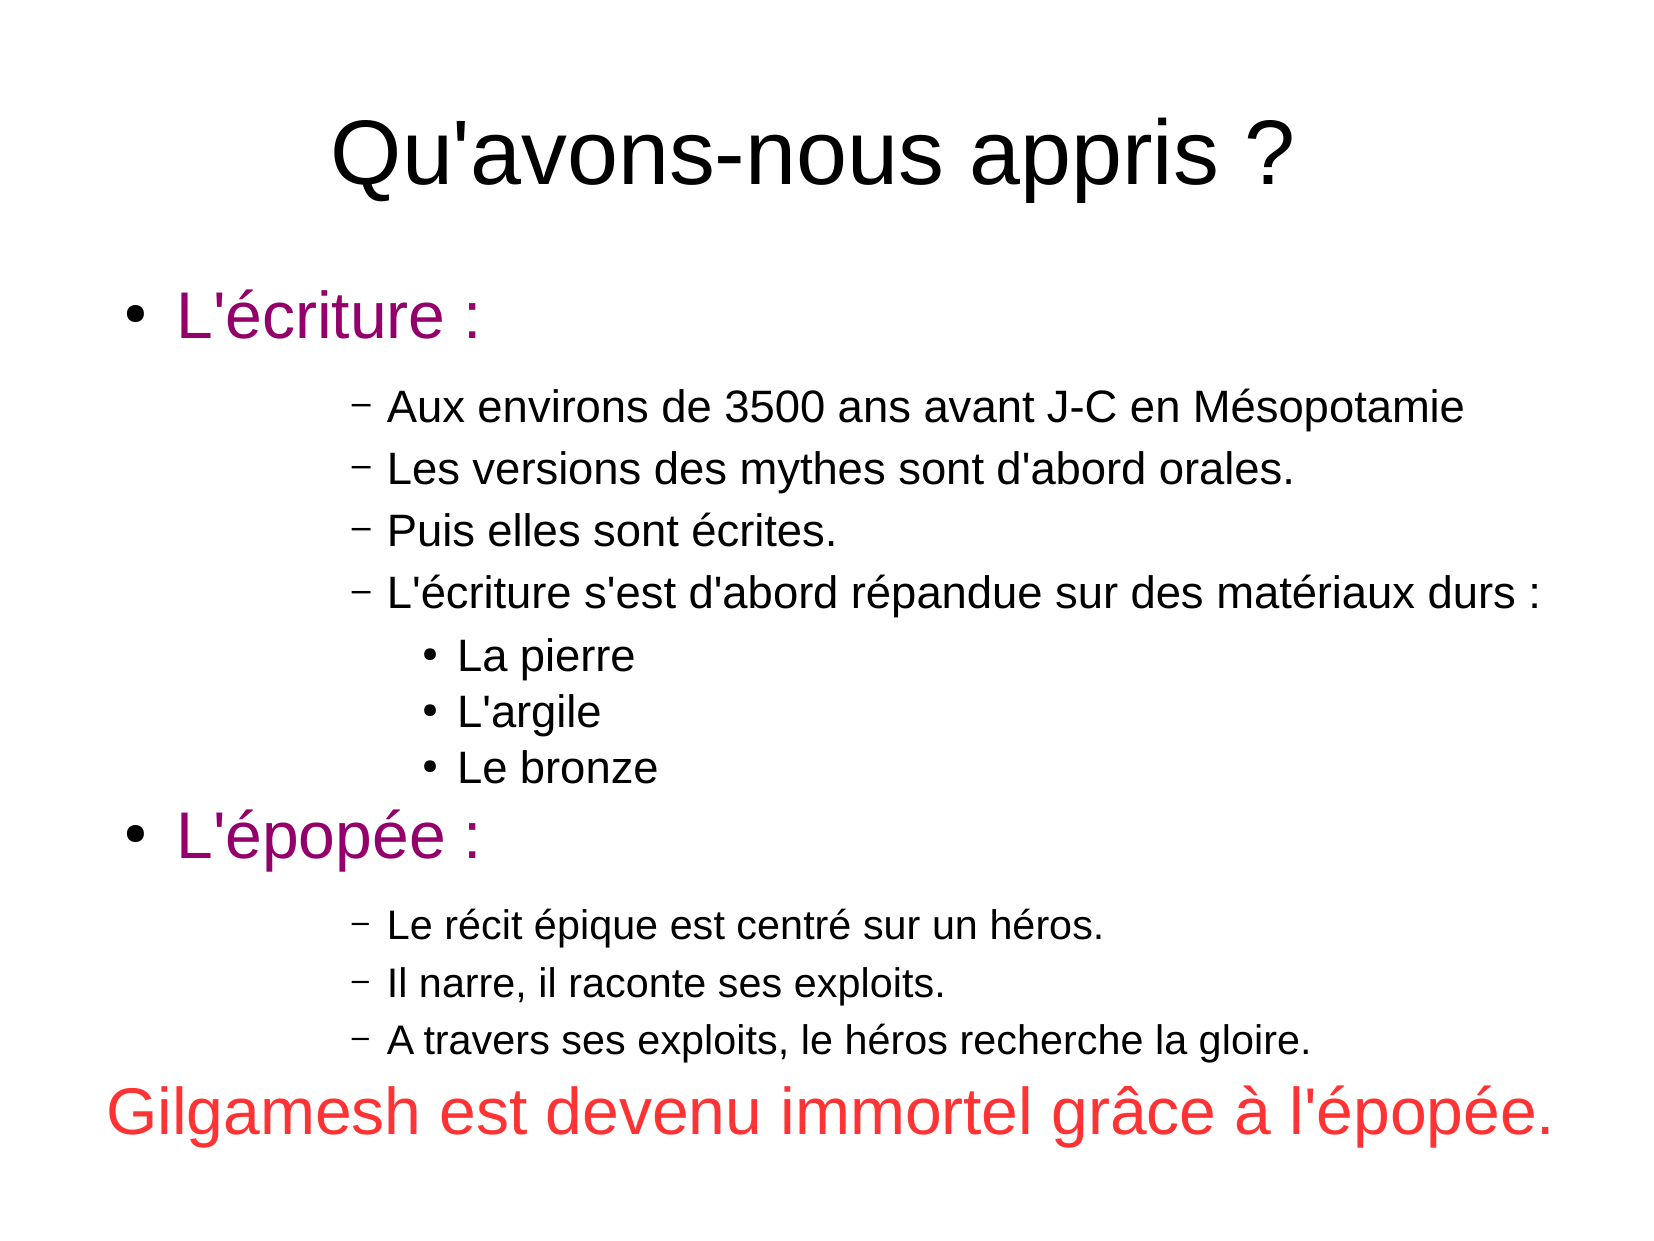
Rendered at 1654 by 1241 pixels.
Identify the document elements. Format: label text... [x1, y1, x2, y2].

title Qu'avons-nous appris ? [82, 49, 1571, 257]
list L'écriture : Aux environs de 3500 ans avant J-C en Mésopotamie Les versions des mythes sont d'abord orales. Puis elles sont écrites. L'écriture s'est d'abord répandue sur des matériaux durs : La pierre L'argile Le bronze L'épopée : Le récit épique est centré sur un héros. Il narre, il raconte ses exploits. A travers ses exploits, le héros recherche la gloire. Gilgamesh est devenu immortel grâce à l'épopée. [106, 278, 1571, 1158]
